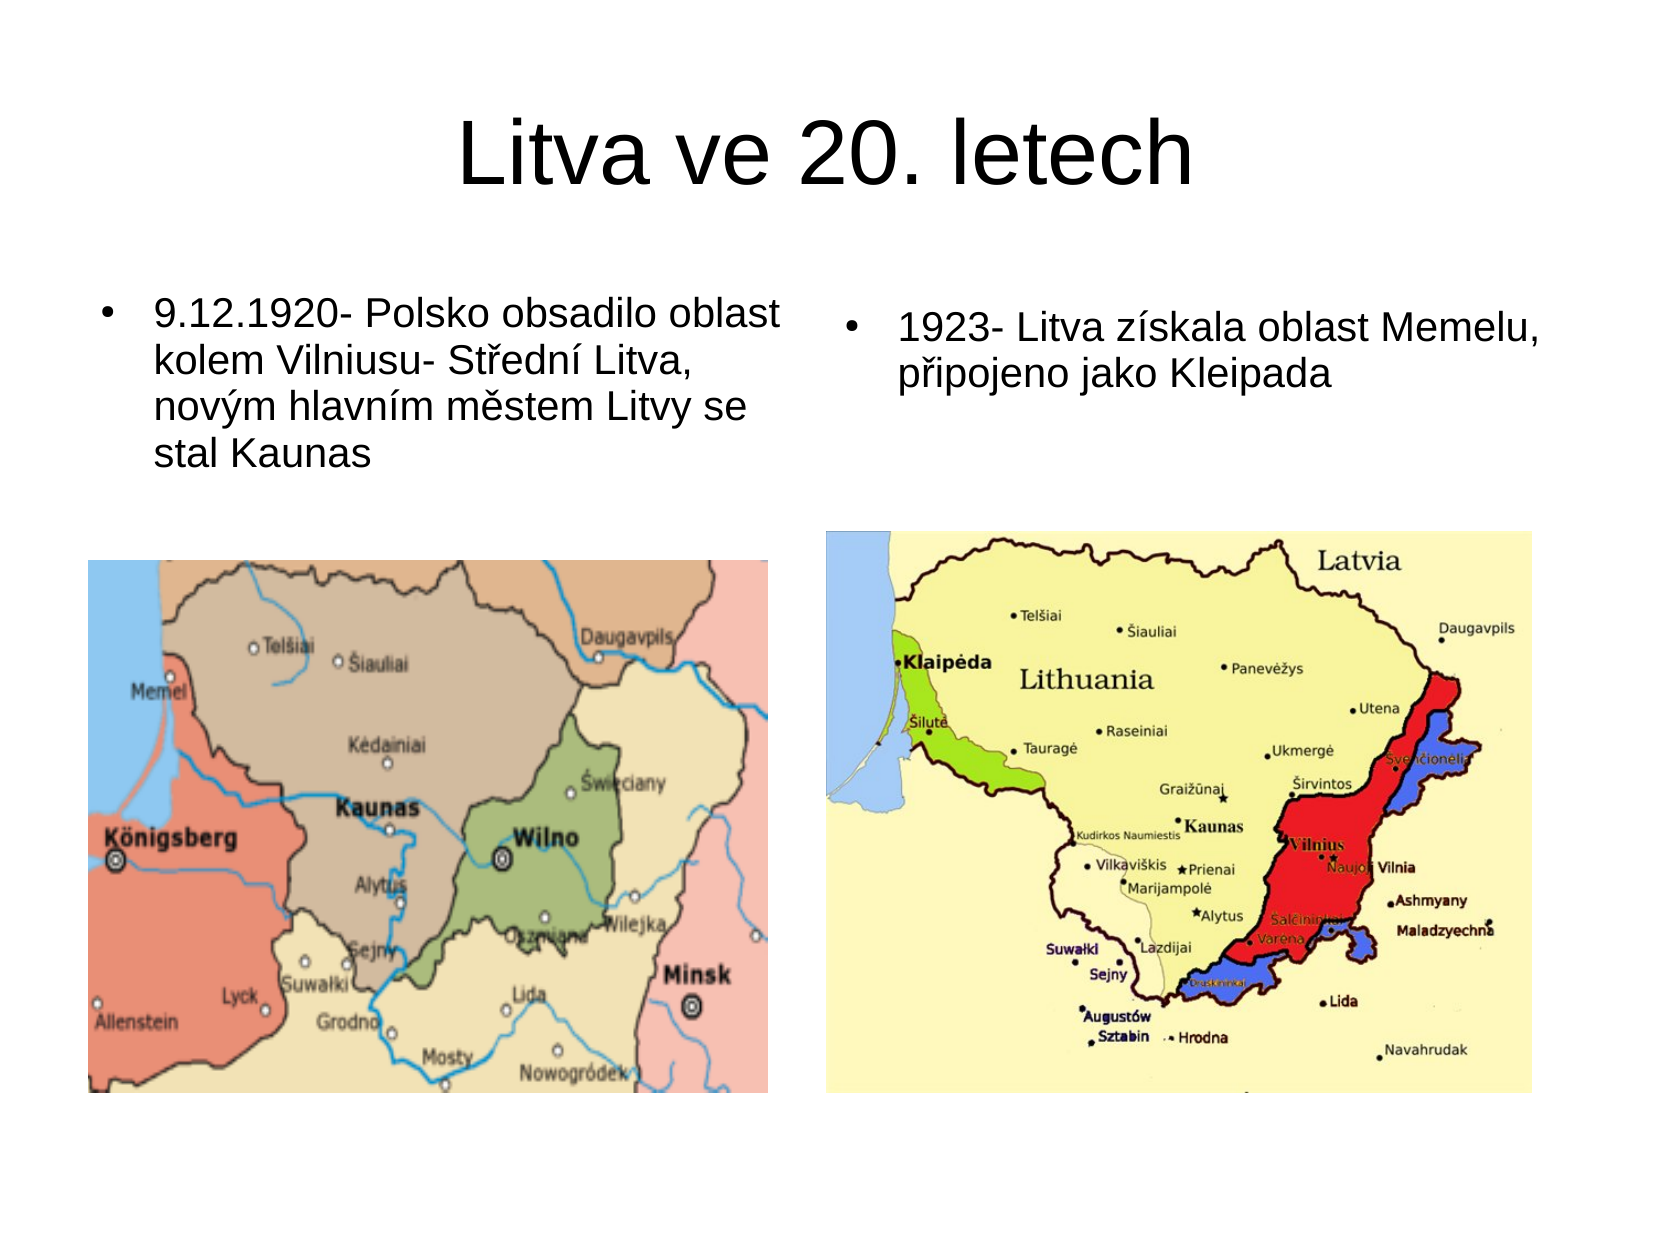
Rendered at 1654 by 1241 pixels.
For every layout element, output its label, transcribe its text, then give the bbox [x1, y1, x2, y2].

list 9.12.1920- Polsko obsadilo oblast kolem Vilniusu- Střední Litva, novým hlavním městem Litvy se stal Kaunas [82, 290, 809, 1109]
picture [88, 560, 768, 1093]
picture [826, 531, 1532, 1093]
list 1923- Litva získala oblast Memelu, připojeno jako Kleipada [826, 303, 1553, 1123]
title Litva ve 20. letech [82, 49, 1571, 257]
